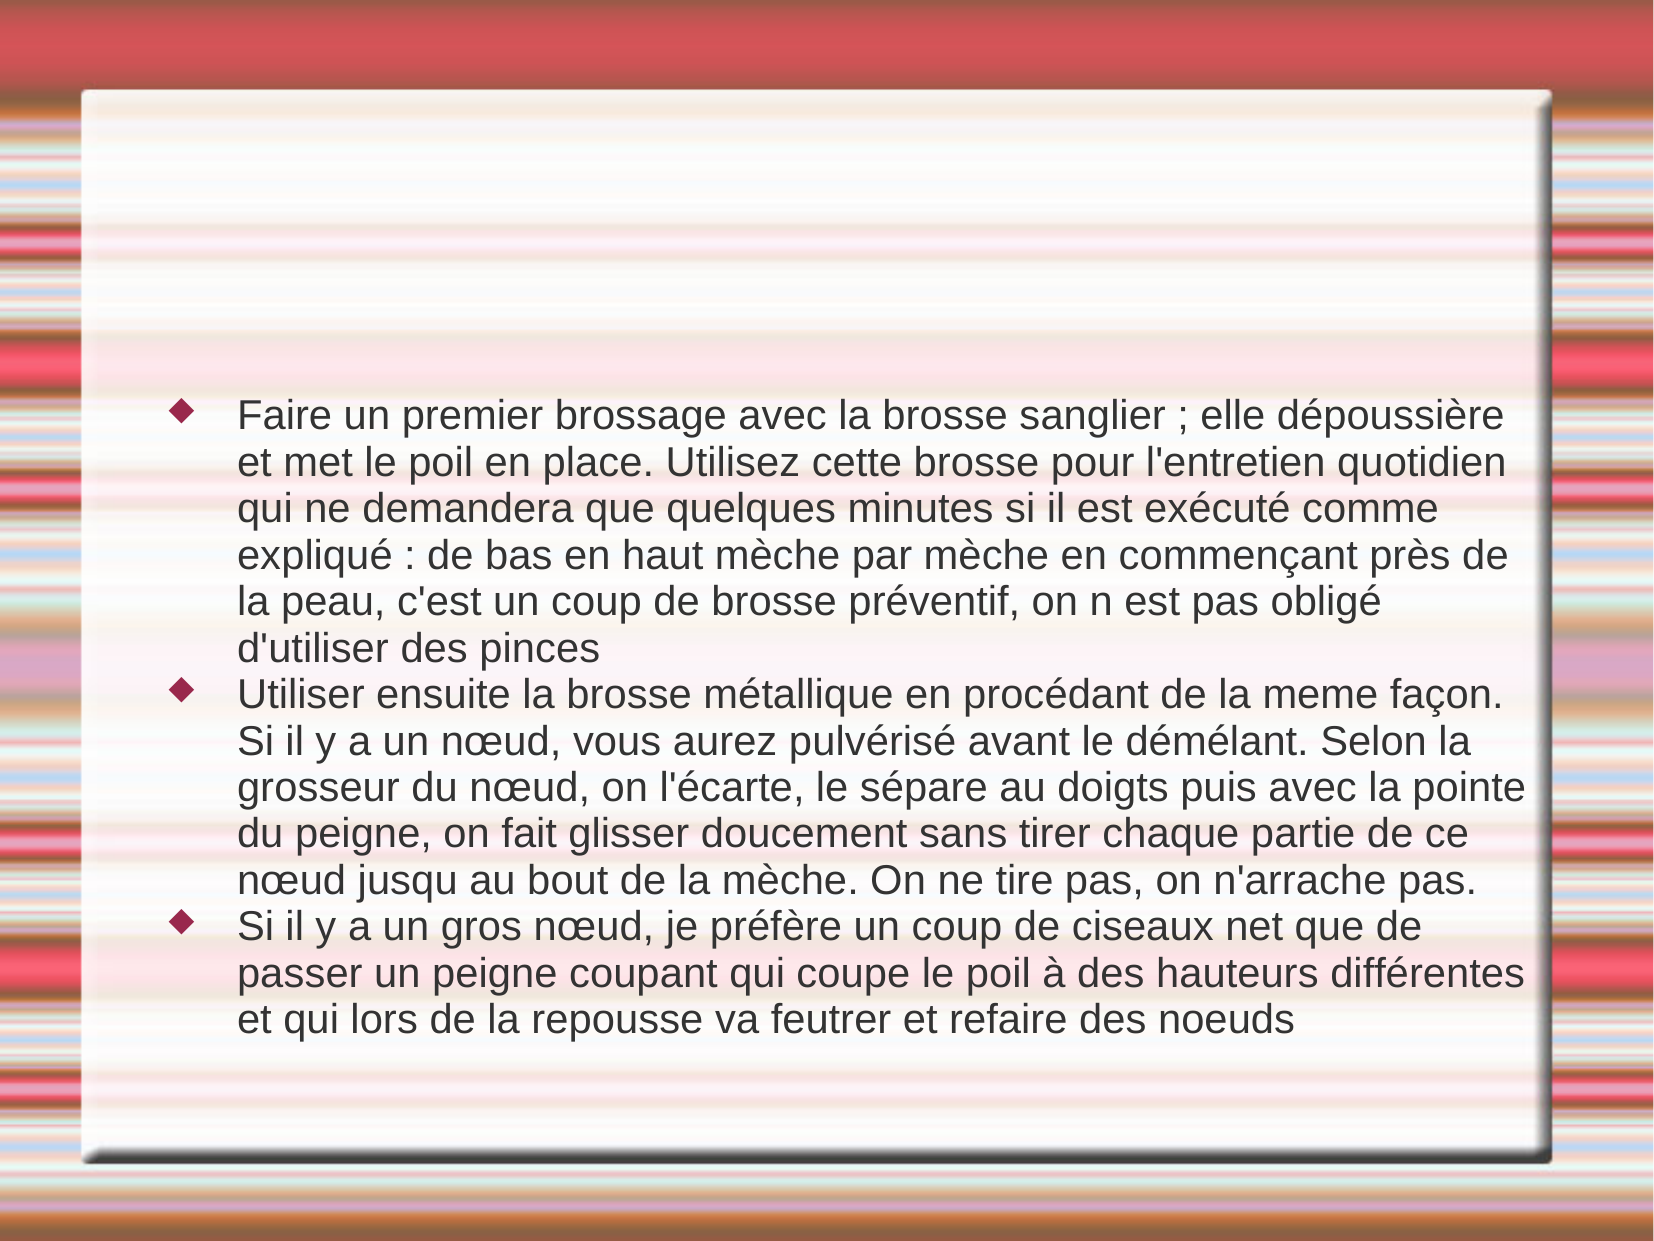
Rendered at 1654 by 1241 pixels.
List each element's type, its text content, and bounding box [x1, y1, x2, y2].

picture [0, 0, 1654, 1241]
list Faire un premier brossage avec la brosse sanglier ; elle dépoussière et met le poil en place. Utilisez cette brosse pour l'entretien quotidien qui ne demandera que quelques minutes si il est exécuté comme expliqué : de bas en haut mèche par mèche en commençant près de la peau, c'est un coup de brosse préventif, on n est pas obligé d'utiliser des pinces Utiliser ensuite la brosse métallique en procédant de la meme façon. Si il y a un nœud, vous aurez pulvérisé avant le démélant. Selon la grosseur du nœud, on l'écarte, le sépare au doigts puis avec la pointe du peigne, on fait glisser doucement sans tirer chaque partie de ce nœud jusqu au bout de la mèche. On ne tire pas, on n'arrache pas. Si il y a un gros nœud, je préfère un coup de ciseaux net que de passer un peigne coupant qui coupe le poil à des hauteurs différentes et qui lors de la repousse va feutrer et refaire des noeuds [154, 340, 1536, 1123]
